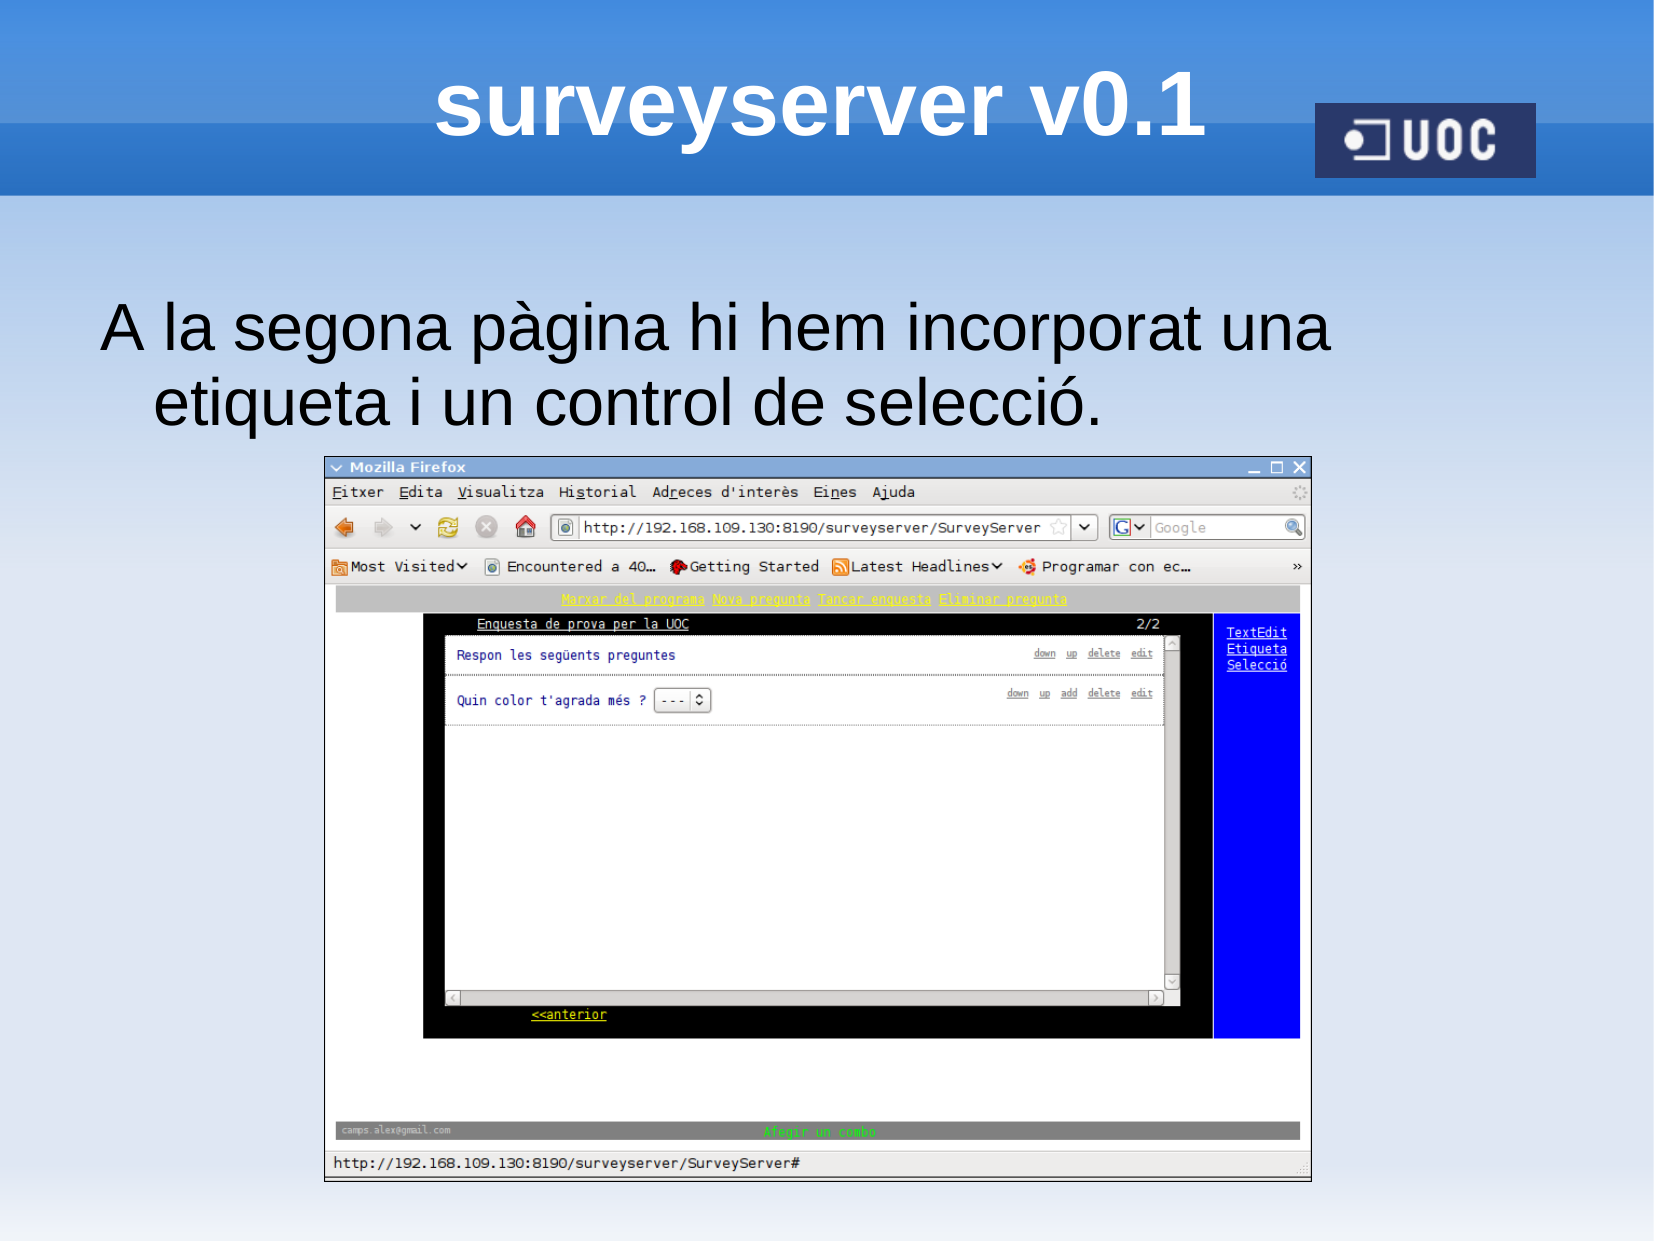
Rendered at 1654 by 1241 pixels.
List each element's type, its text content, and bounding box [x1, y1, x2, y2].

list A la segona pàgina hi hem incorporat una etiqueta i un control de selecció. [82, 290, 1571, 1094]
picture [0, 0, 1654, 1241]
title surveyserver v0.1 [76, 7, 1565, 200]
